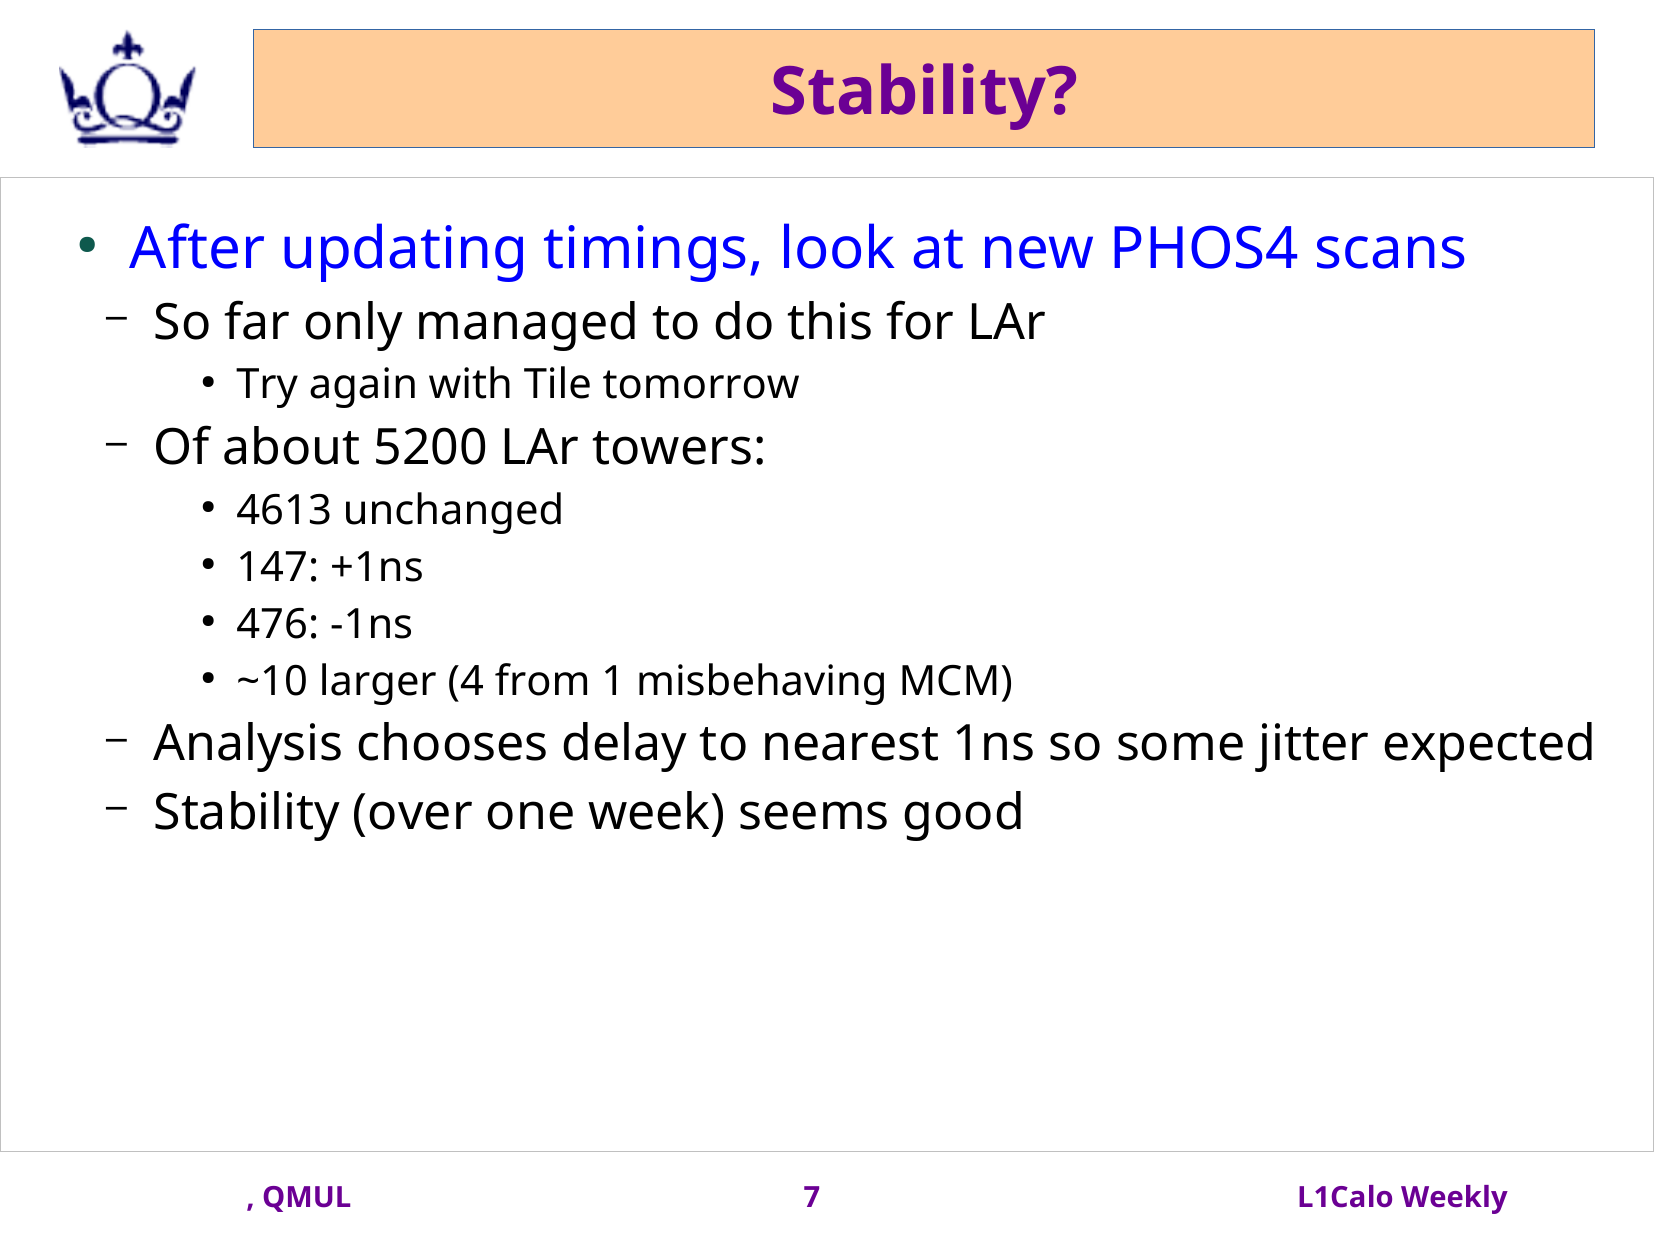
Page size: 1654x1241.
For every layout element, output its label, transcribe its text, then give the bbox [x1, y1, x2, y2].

title Stability? [253, 29, 1595, 148]
picture [59, 29, 200, 148]
list After updating timings, look at new PHOS4 scans So far only managed to do this for LAr Try again with Tile tomorrow Of about 5200 LAr towers: 4613 unchanged 147: +1ns 476: -1ns ~10 larger (4 from 1 misbehaving MCM) Analysis chooses delay to nearest 1ns so some jitter expected Stability (over one week) seems good [59, 206, 1626, 1127]
